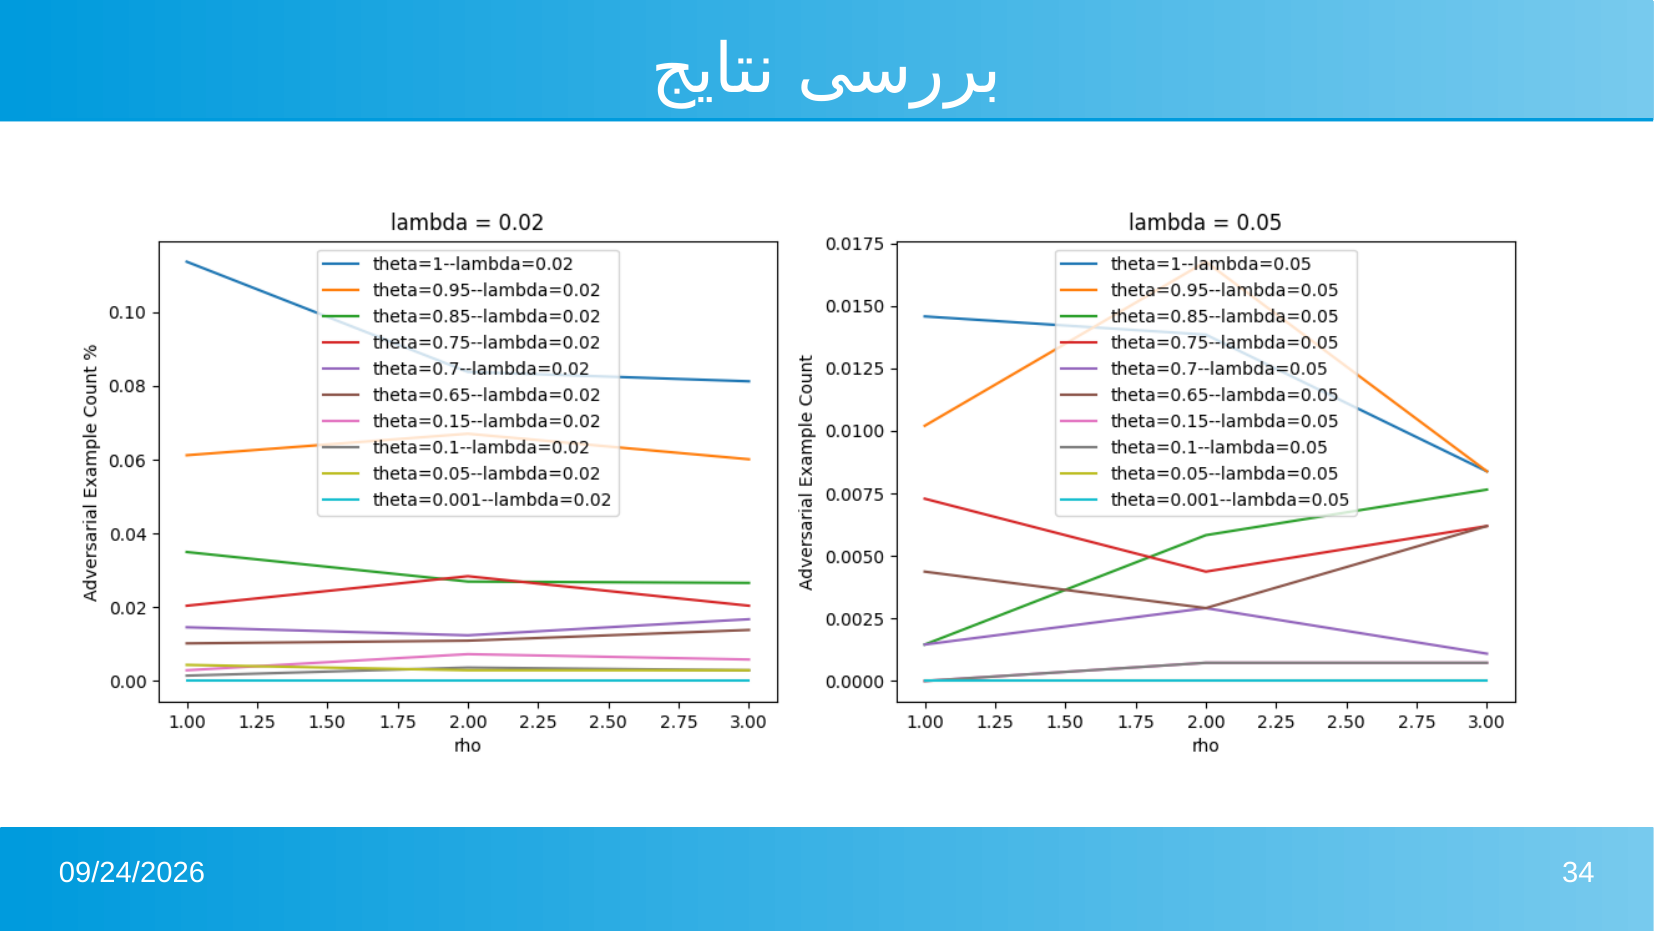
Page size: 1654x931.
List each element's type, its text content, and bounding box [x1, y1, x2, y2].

title بررسی نتایج [59, 29, 1595, 108]
picture [59, 169, 1595, 768]
